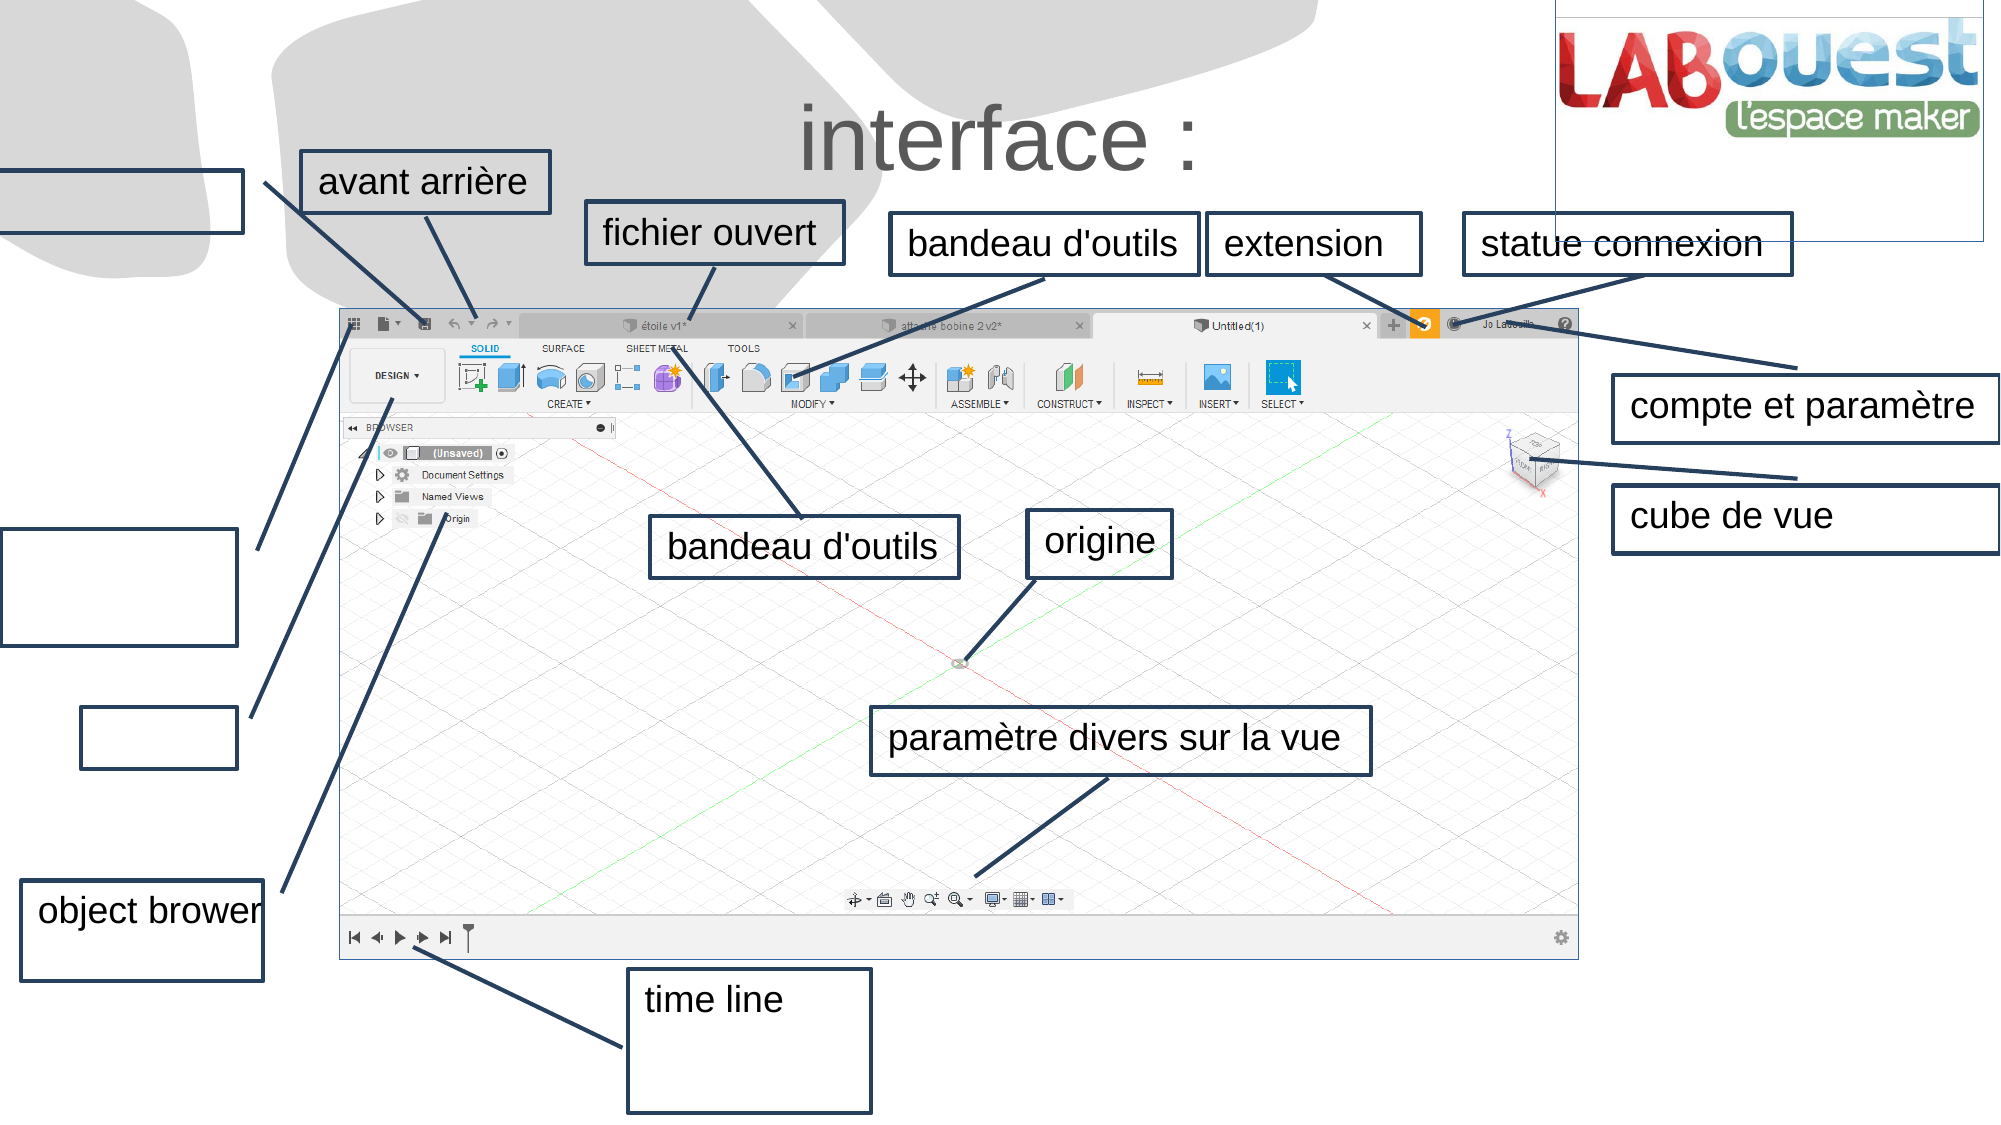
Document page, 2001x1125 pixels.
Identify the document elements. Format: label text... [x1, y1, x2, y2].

text_box bandeau d'outils [891, 213, 1199, 275]
text_box paramètre divers sur la vue [871, 707, 1371, 775]
text_box [1555, 0, 1984, 242]
text_box statue connexion [1464, 213, 1792, 275]
text_box cube de vue [1613, 485, 2000, 554]
text_box compte et paramètre [1613, 375, 2000, 443]
text_box origine [1028, 510, 1172, 578]
text_box fichier ouvert [586, 201, 844, 264]
text_box object brower [21, 881, 263, 981]
title interface : [99, 45, 1555, 233]
text_box enregistrer [0, 170, 243, 233]
text_box avant arrière [301, 151, 550, 213]
text_box time line [628, 969, 871, 1113]
text_box extension [1207, 213, 1421, 275]
text_box exploration/ cloud [1, 529, 237, 646]
text_box [339, 308, 1579, 960]
text_box ateliers [81, 707, 237, 769]
text_box bandeau d'outils [650, 516, 959, 578]
